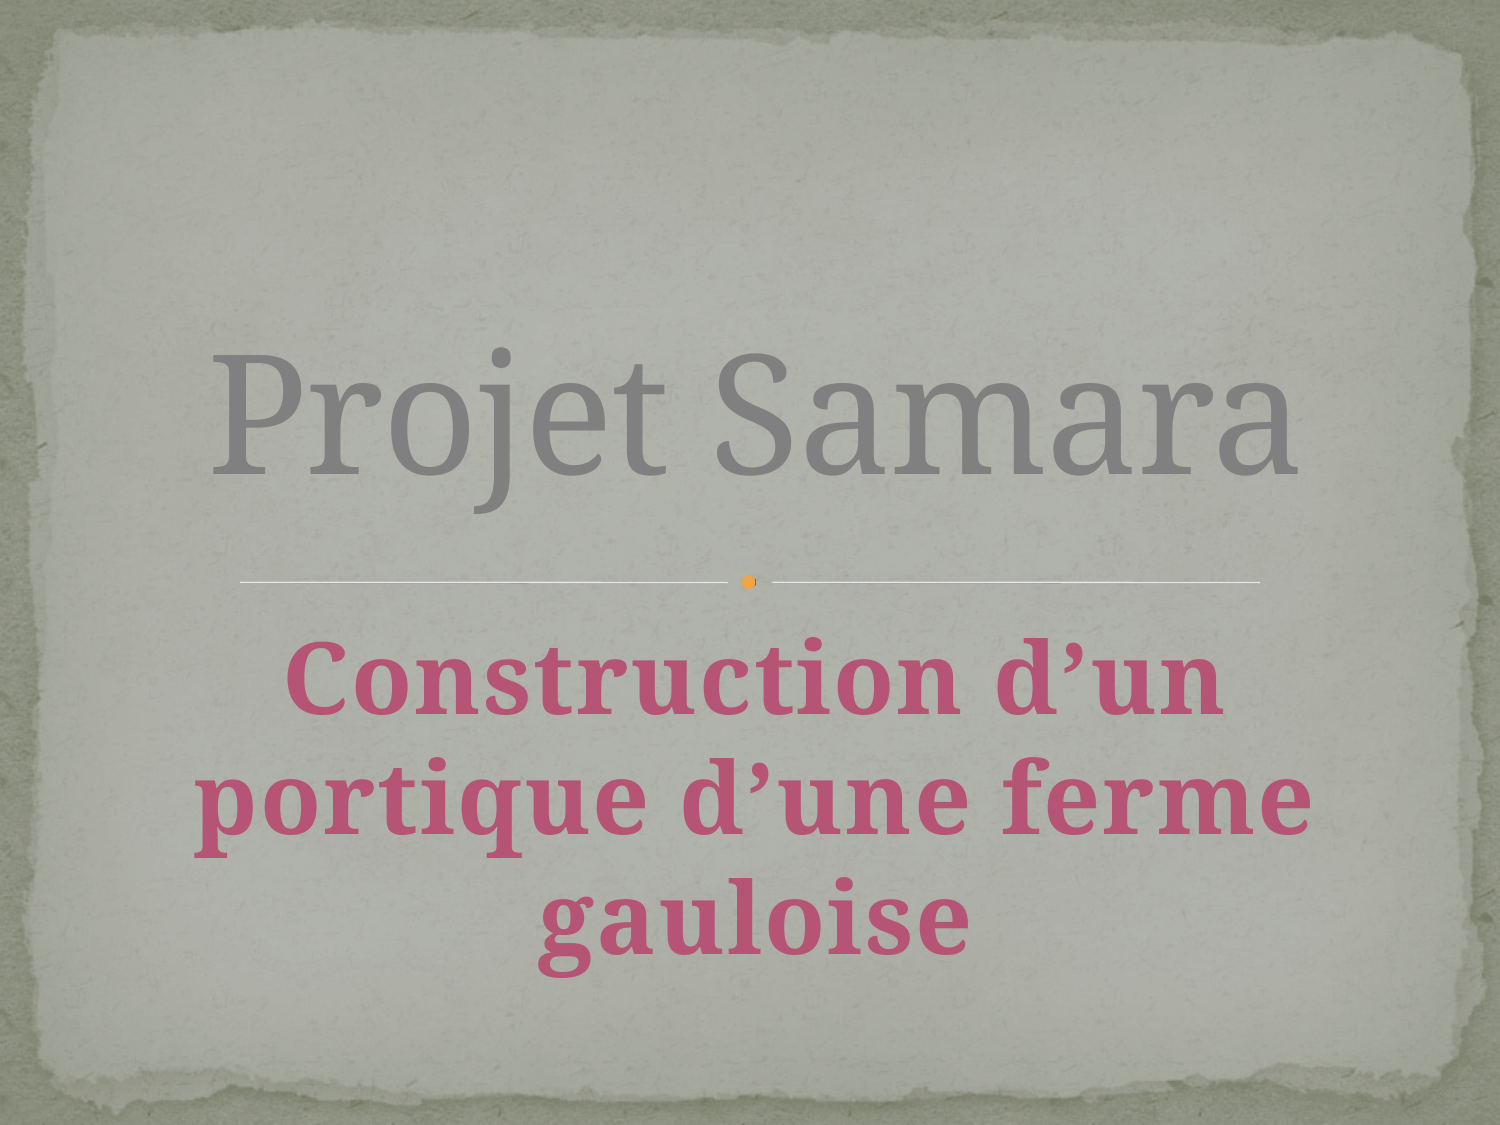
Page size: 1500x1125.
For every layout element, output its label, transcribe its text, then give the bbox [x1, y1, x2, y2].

title Projet Samara [75, 235, 1438, 516]
subtitle Construction d’un portique d’une ferme gauloise [75, 606, 1438, 795]
